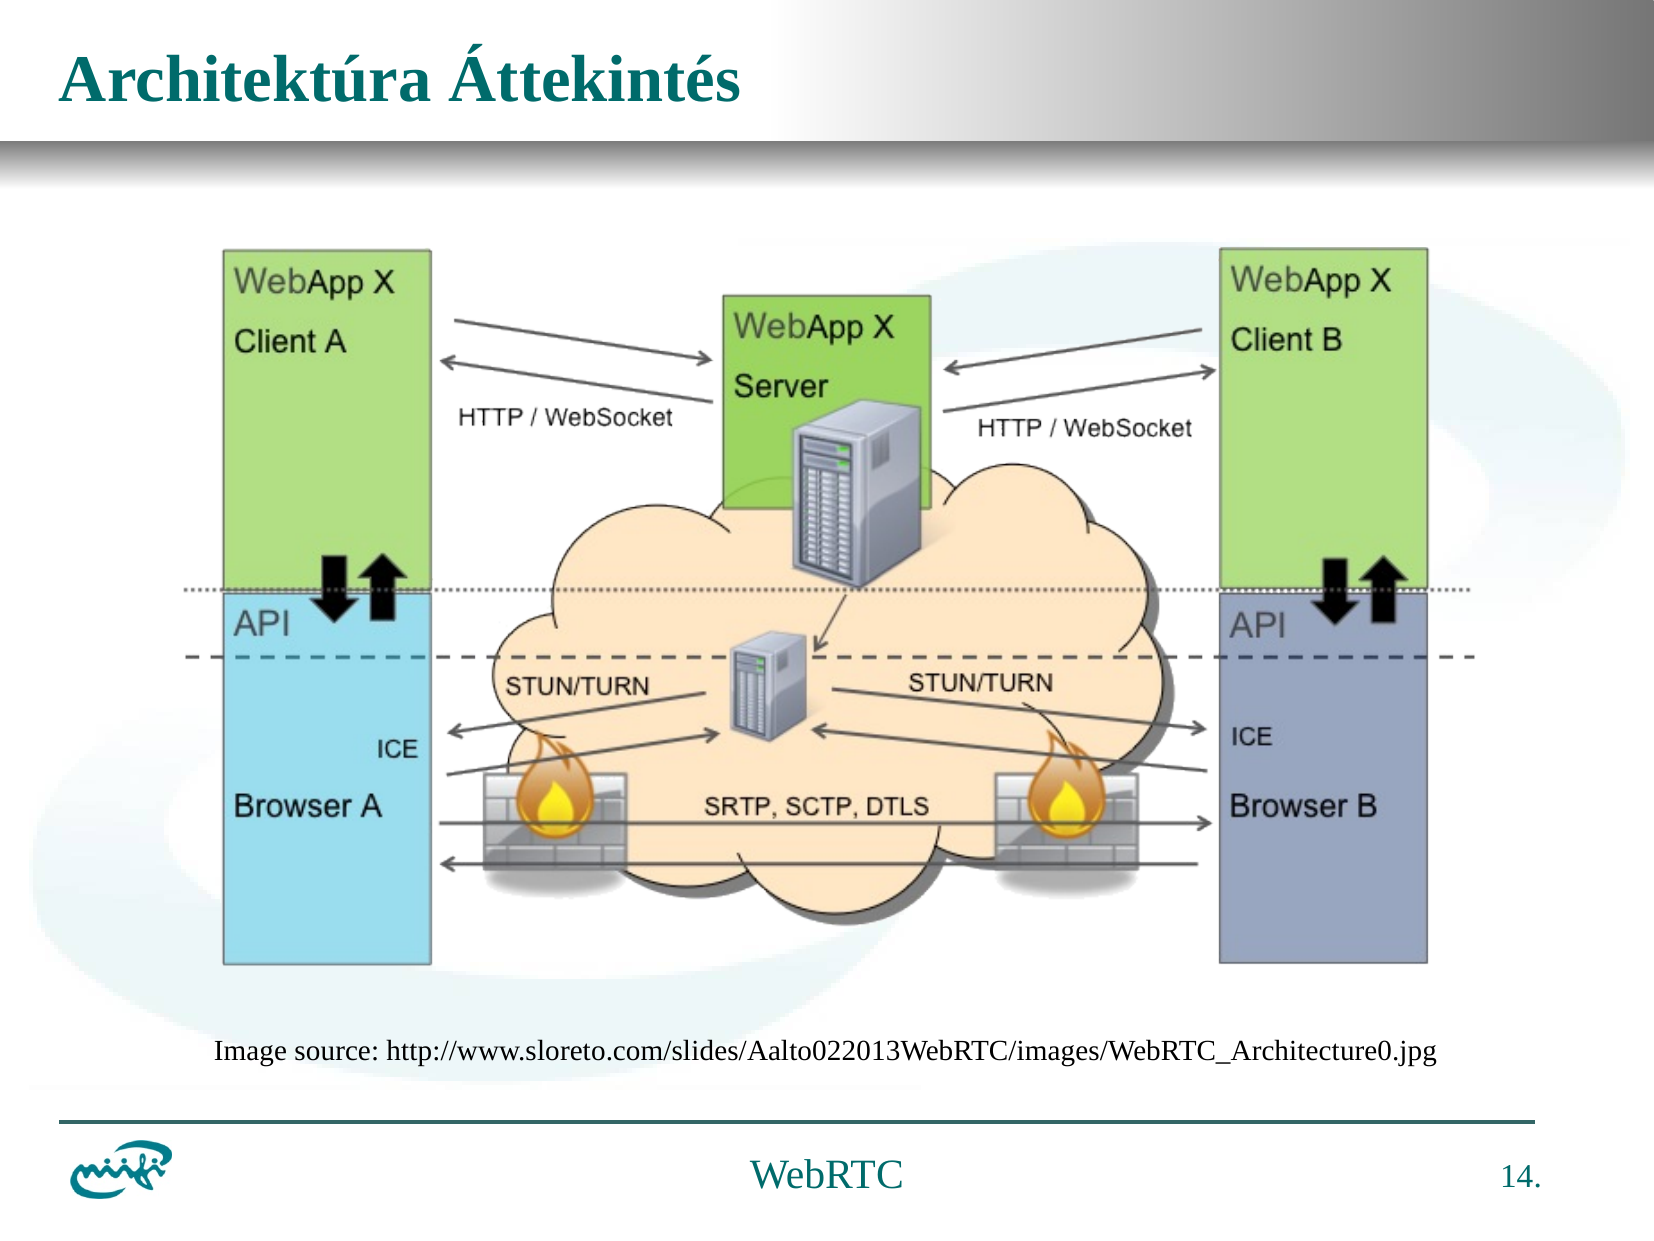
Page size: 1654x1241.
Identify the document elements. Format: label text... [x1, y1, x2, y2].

text_box Image source: http://www.sloreto.com/slides/Aalto022013WebRTC/images/WebRTC_Architecture0.jpg [199, 1027, 1454, 1076]
picture [70, 1140, 172, 1199]
picture [29, 238, 1630, 1090]
title Architektúra Áttekintés [59, 29, 1418, 128]
